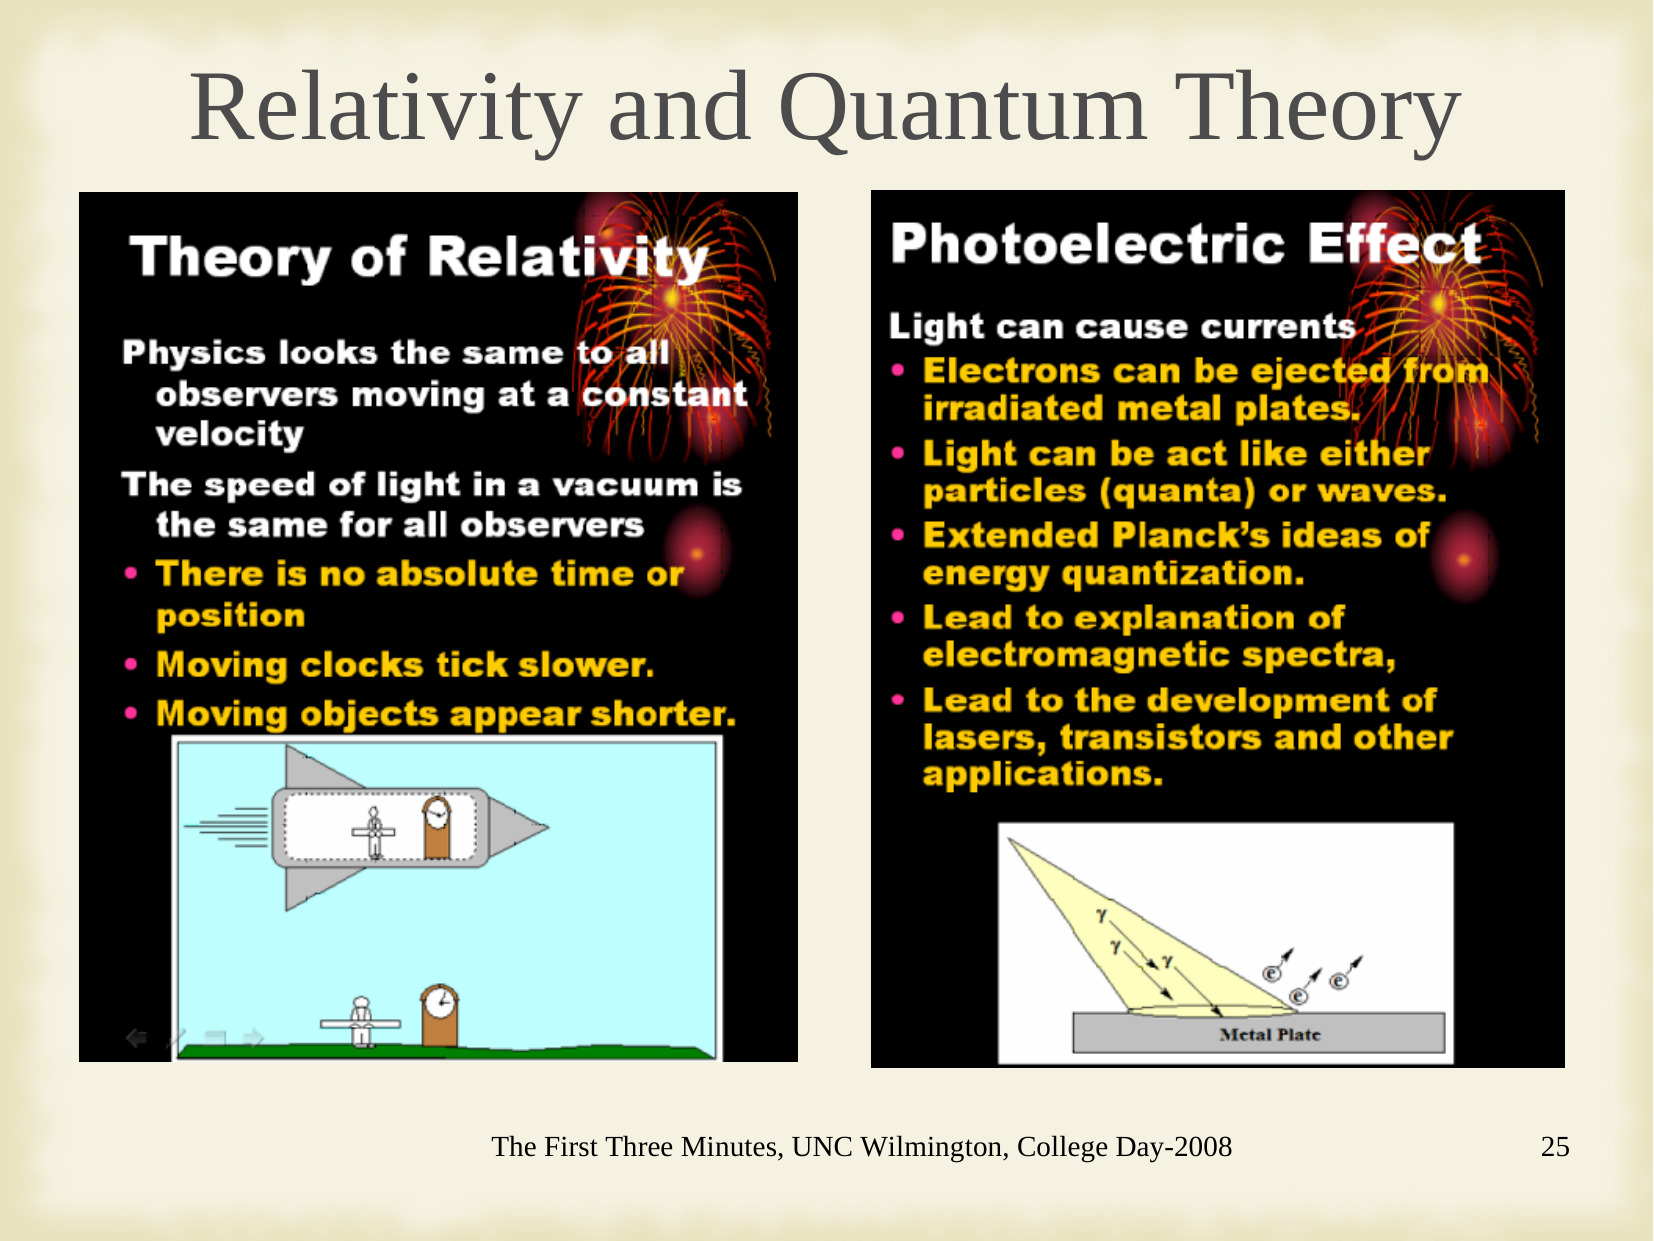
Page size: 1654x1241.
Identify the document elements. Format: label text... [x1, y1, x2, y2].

title Relativity and Quantum Theory [82, 9, 1571, 202]
picture [0, 0, 1654, 1241]
